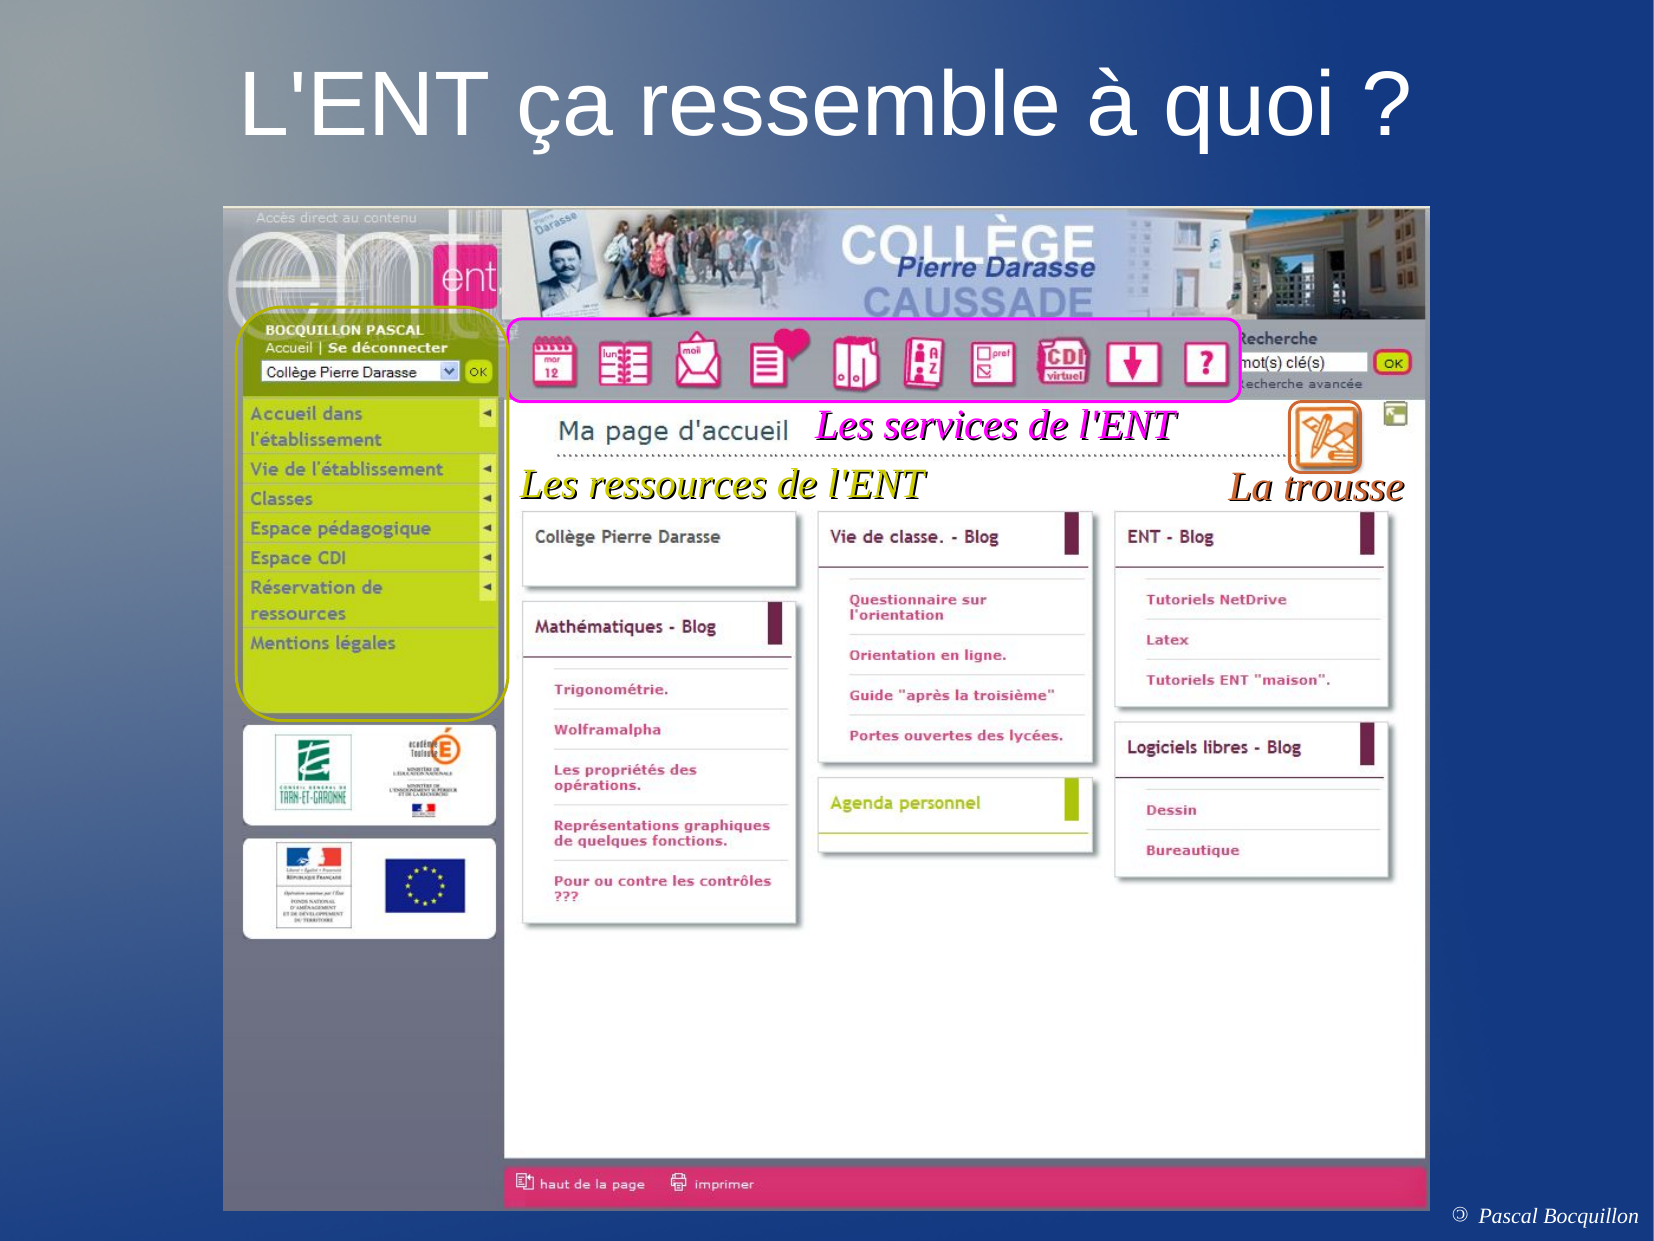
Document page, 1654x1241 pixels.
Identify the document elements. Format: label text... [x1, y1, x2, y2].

text_box Les ressources de l'ENT [519, 460, 957, 508]
text_box Les services de l'ENT [814, 401, 1182, 449]
text_box Pascal Bocquillon [1464, 1192, 1654, 1241]
text_box © [1443, 1191, 1479, 1239]
title L'ENT ça ressemble à quoi ? [104, 0, 1550, 208]
text_box La trousse [1228, 462, 1430, 510]
picture [0, 0, 1654, 1241]
